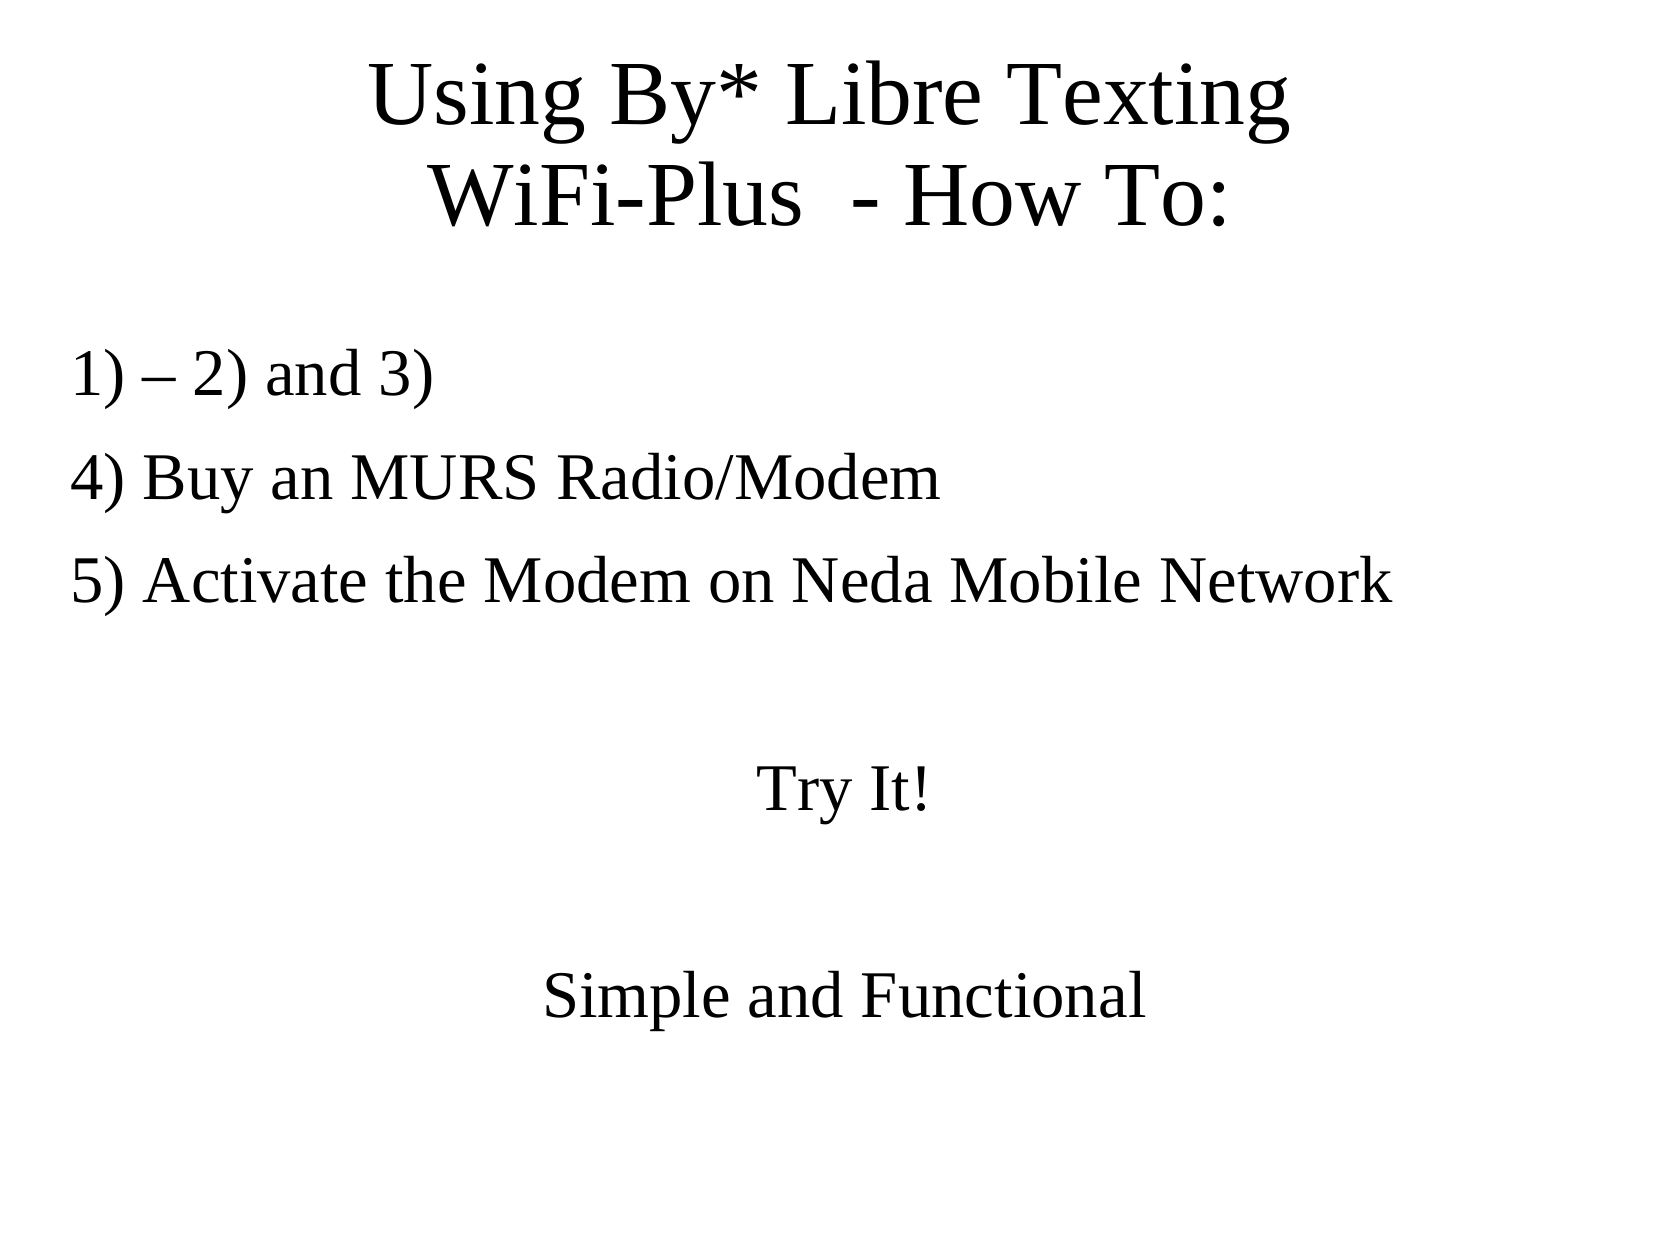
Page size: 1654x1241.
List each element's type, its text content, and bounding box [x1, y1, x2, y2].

title Using By* Libre Texting WiFi-Plus - How To: [124, 17, 1537, 271]
list 1) – 2) and 3) 4) Buy an MURS Radio/Modem 5) Activate the Modem on Neda Mobile Network Try It! Simple and Functional [52, 336, 1620, 1202]
